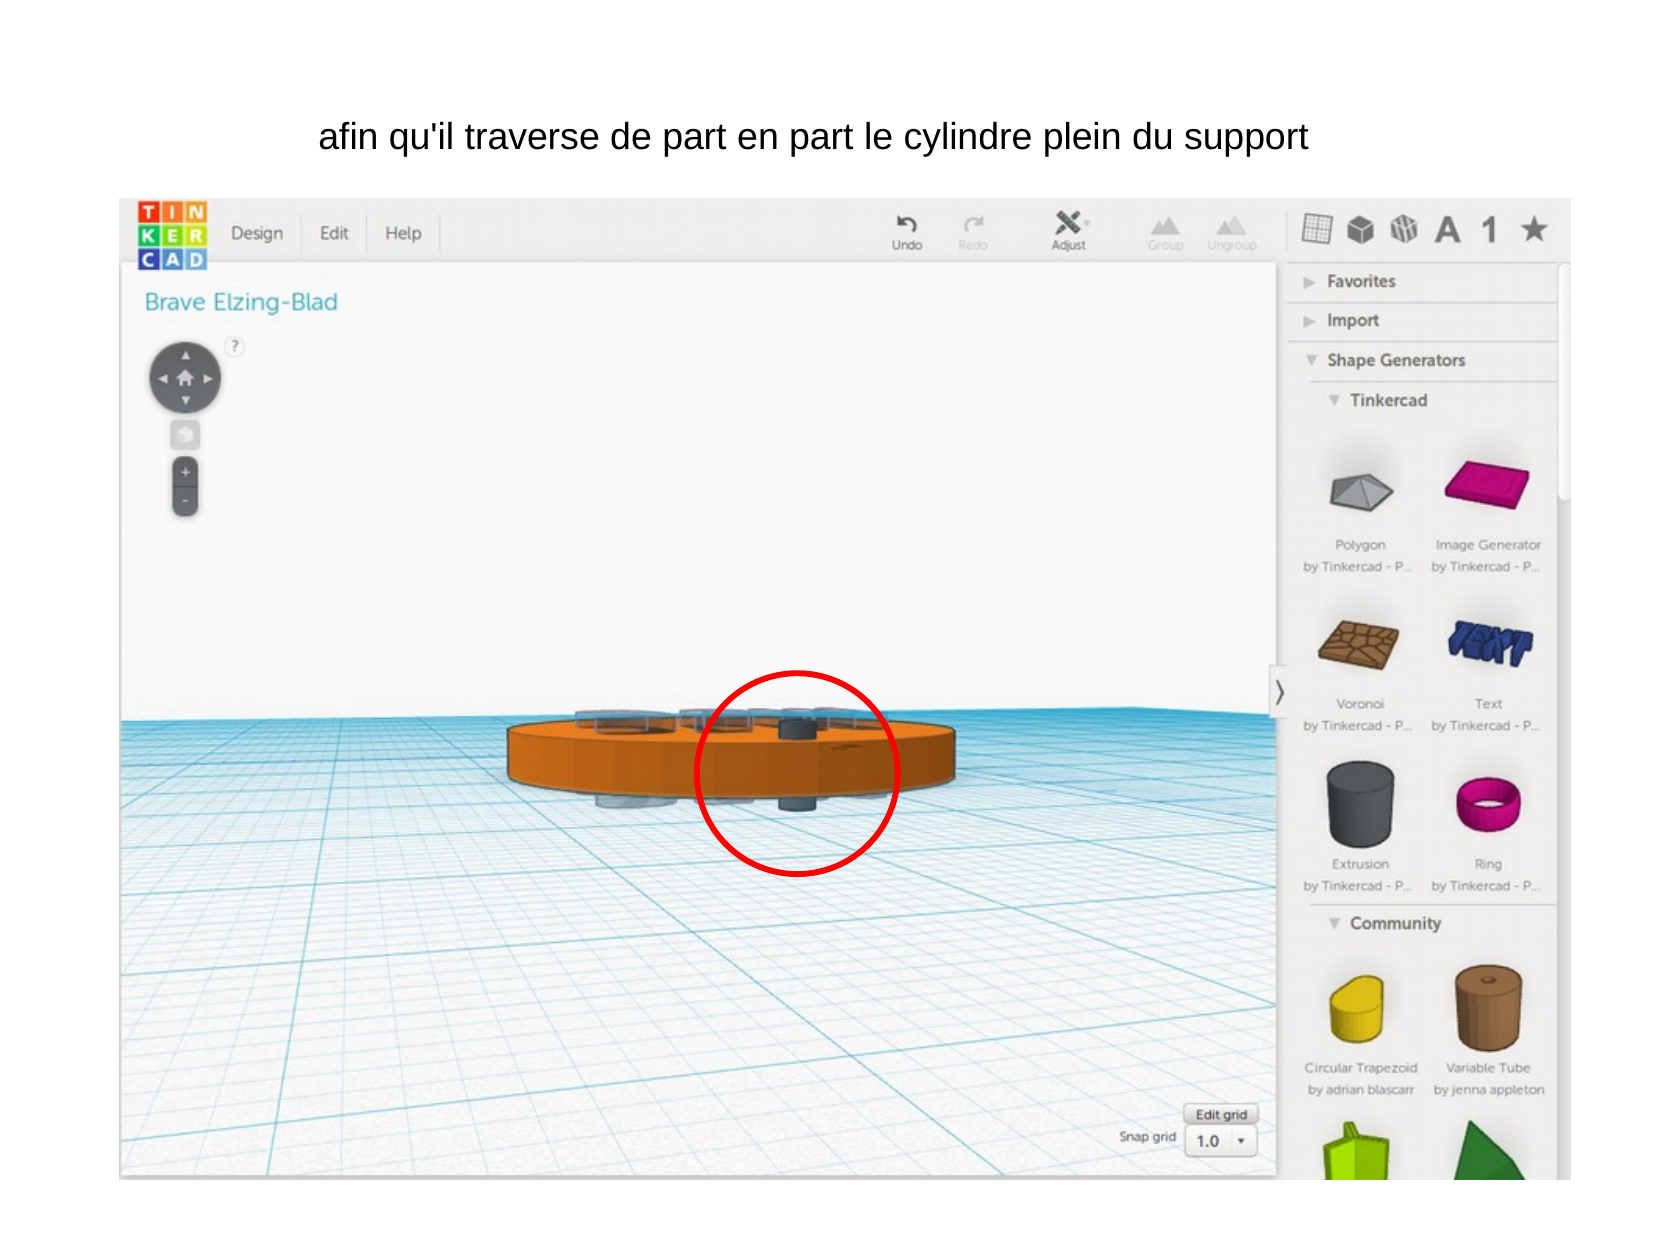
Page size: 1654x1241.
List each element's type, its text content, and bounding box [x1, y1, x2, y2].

picture [119, 198, 1571, 1180]
text_box afin qu'il traverse de part en part le cylindre plein du support [303, 108, 1335, 166]
